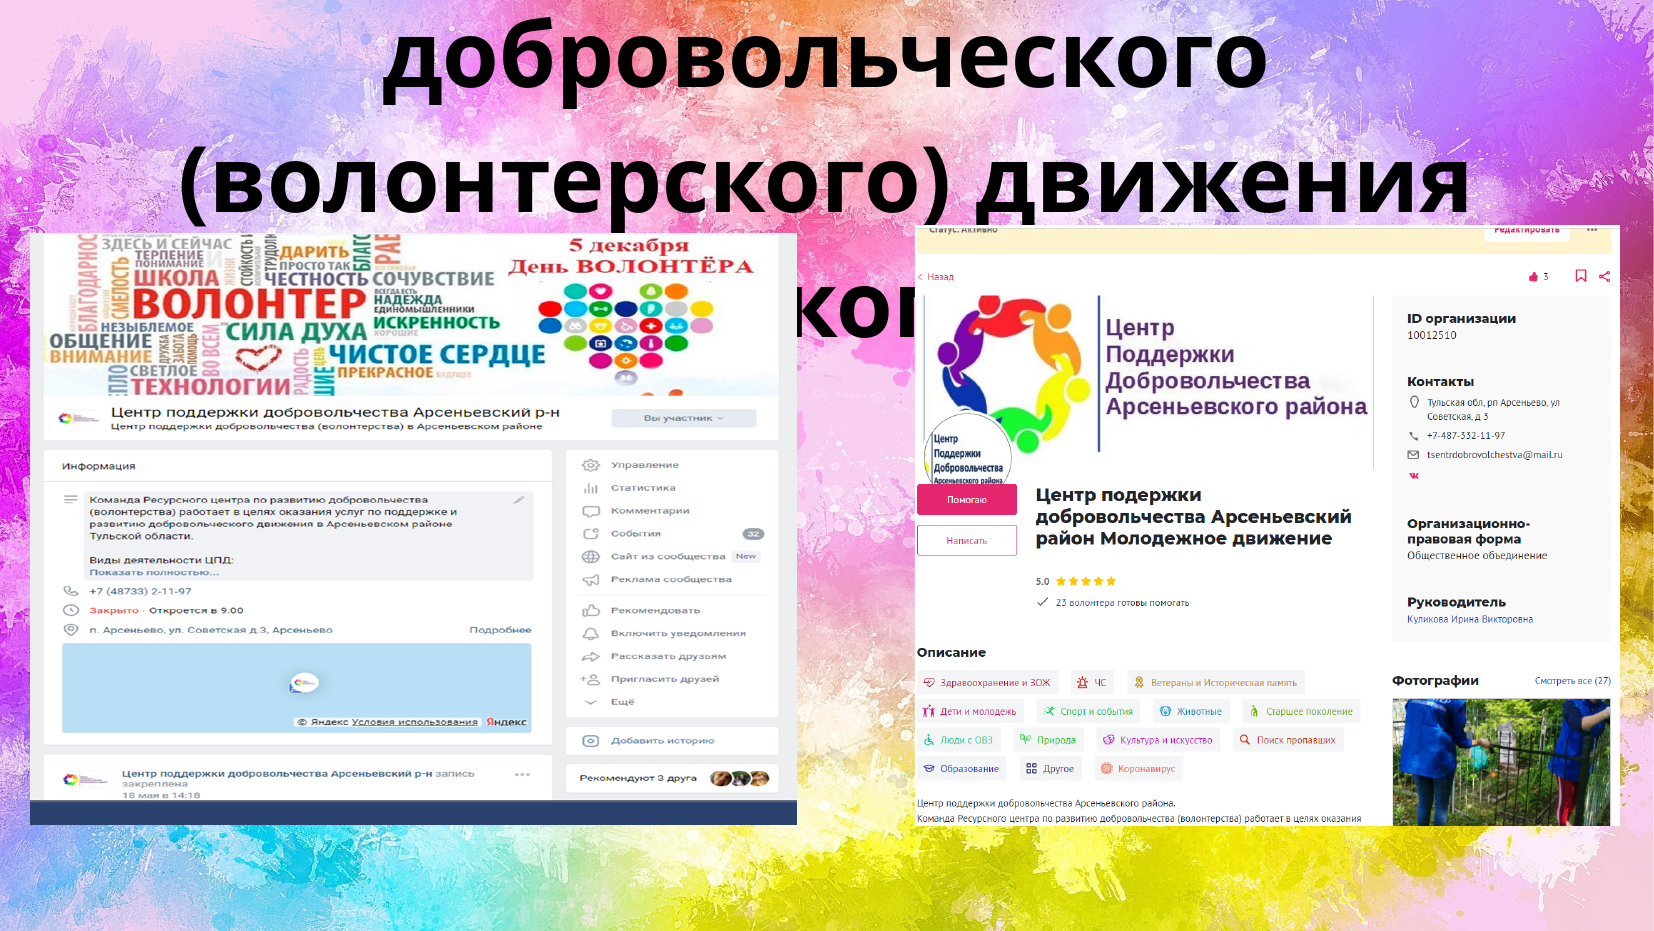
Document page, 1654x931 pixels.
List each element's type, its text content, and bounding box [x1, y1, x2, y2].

title Центр развития добровольческого (волонтерского) движения Арсеньевского района [82, 22, 1571, 207]
picture [0, 0, 1654, 931]
